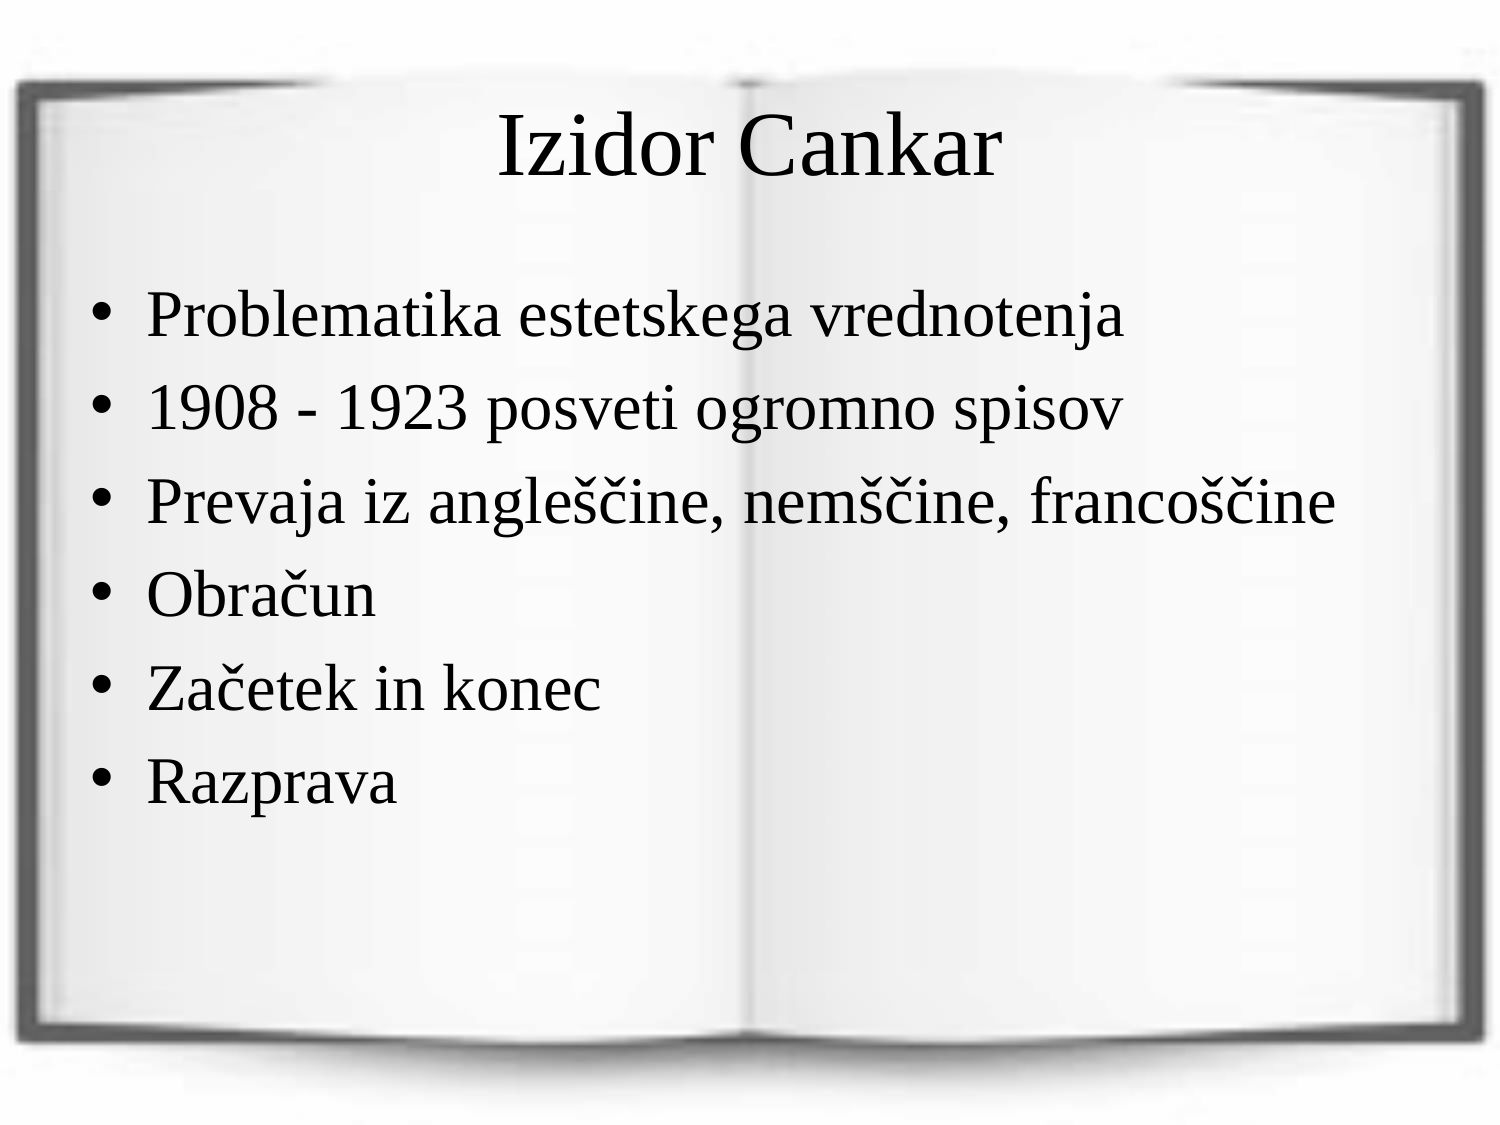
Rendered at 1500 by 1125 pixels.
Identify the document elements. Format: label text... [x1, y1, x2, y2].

list Problematika estetskega vrednotenja 1908 - 1923 posveti ogromno spisov Prevaja iz angleščine, nemščine, francoščine Obračun Začetek in konec Razprava [75, 262, 1425, 1005]
picture [0, 0, 1500, 1125]
title Izidor Cankar [75, 45, 1425, 233]
